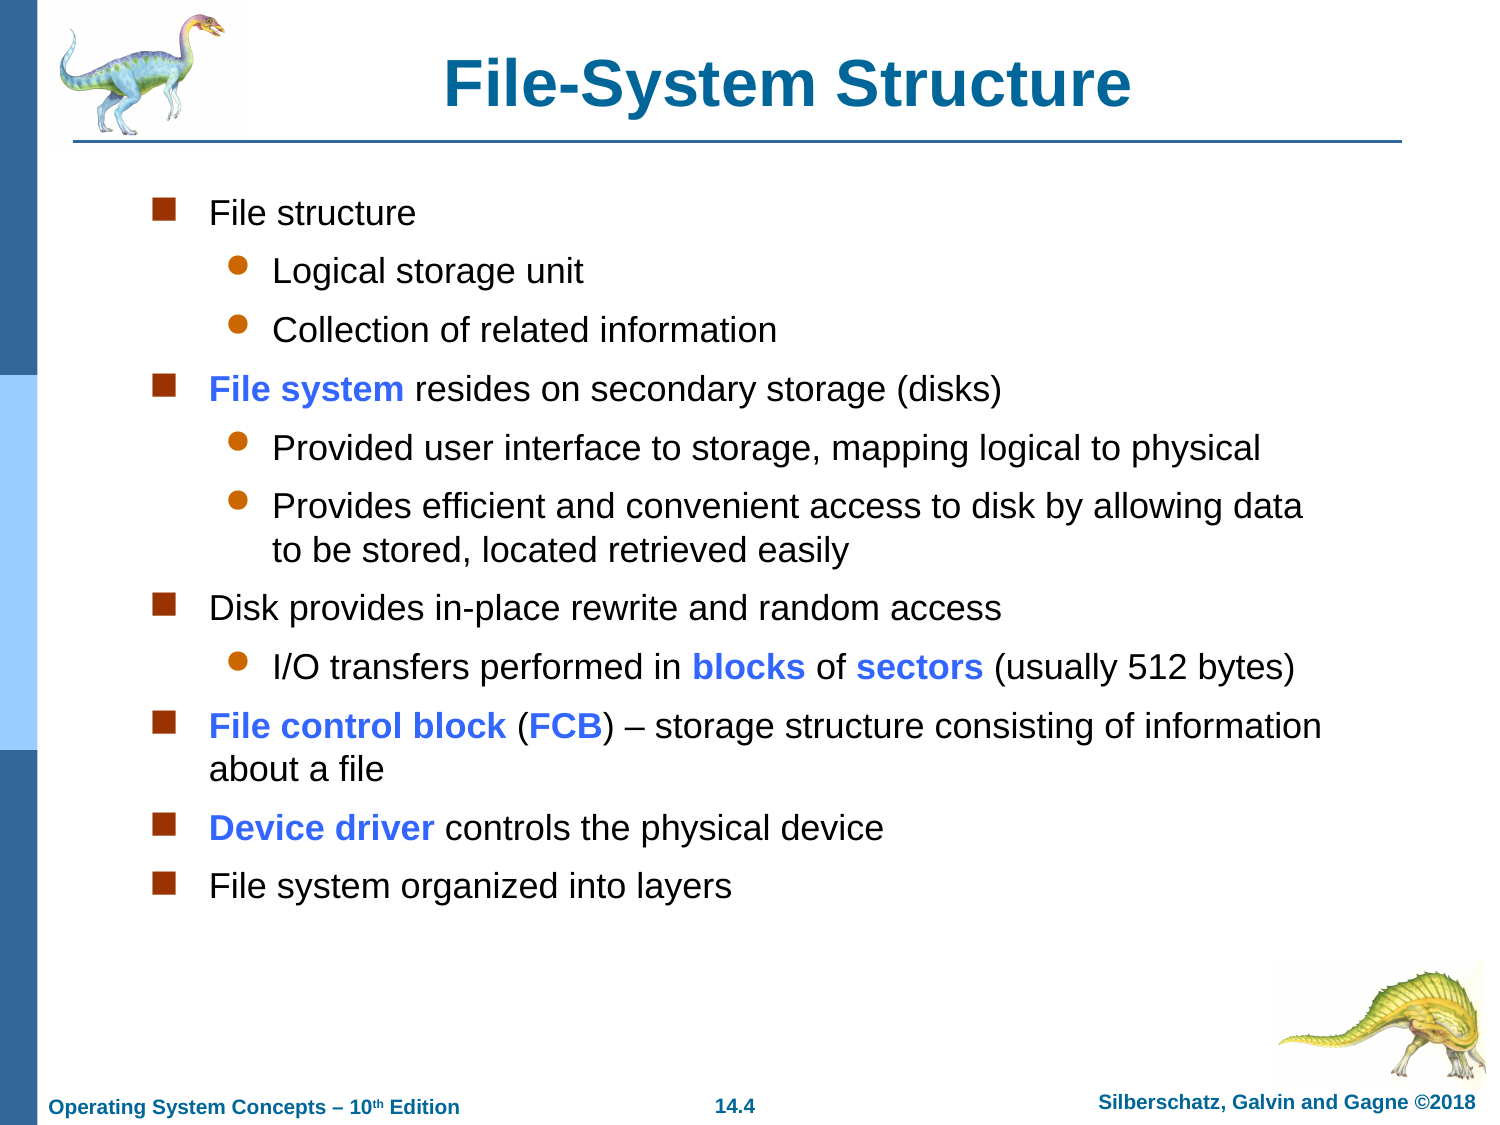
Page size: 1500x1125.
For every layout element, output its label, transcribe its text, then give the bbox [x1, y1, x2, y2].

list File structure Logical storage unit Collection of related information File system resides on secondary storage (disks) Provided user interface to storage, mapping logical to physical Provides efficient and convenient access to disk by allowing data to be stored, located retrieved easily Disk provides in-place rewrite and random access I/O transfers performed in blocks of sectors (usually 512 bytes) File control block (FCB) – storage structure consisting of information about a file Device driver controls the physical device File system organized into layers [140, 181, 1340, 925]
picture [46, 0, 243, 149]
title File-System Structure [151, 32, 1426, 128]
picture [1275, 959, 1486, 1090]
picture [1415, 1094, 1423, 1099]
